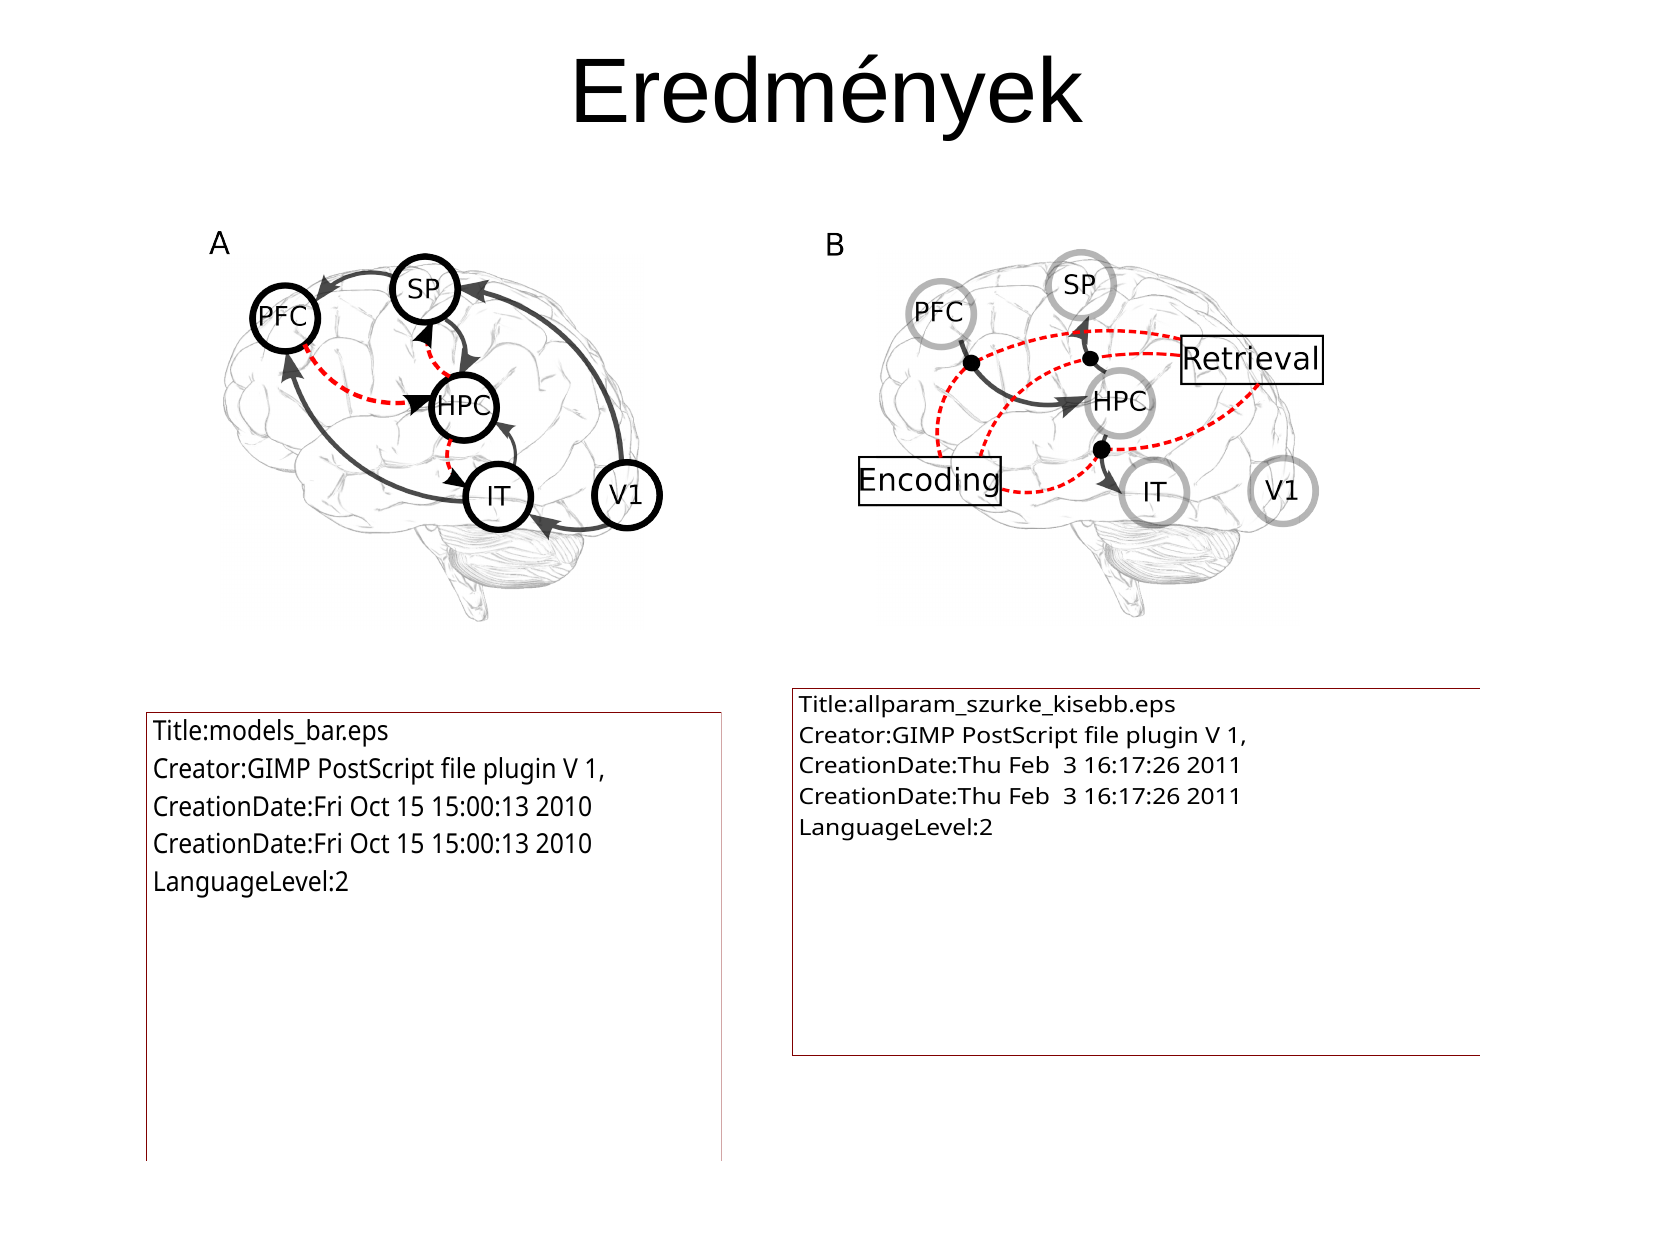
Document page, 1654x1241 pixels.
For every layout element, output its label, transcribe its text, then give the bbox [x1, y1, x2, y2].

title Eredmények [82, 39, 1571, 142]
picture [790, 687, 1480, 1056]
picture [209, 231, 1324, 630]
picture [144, 710, 722, 1161]
